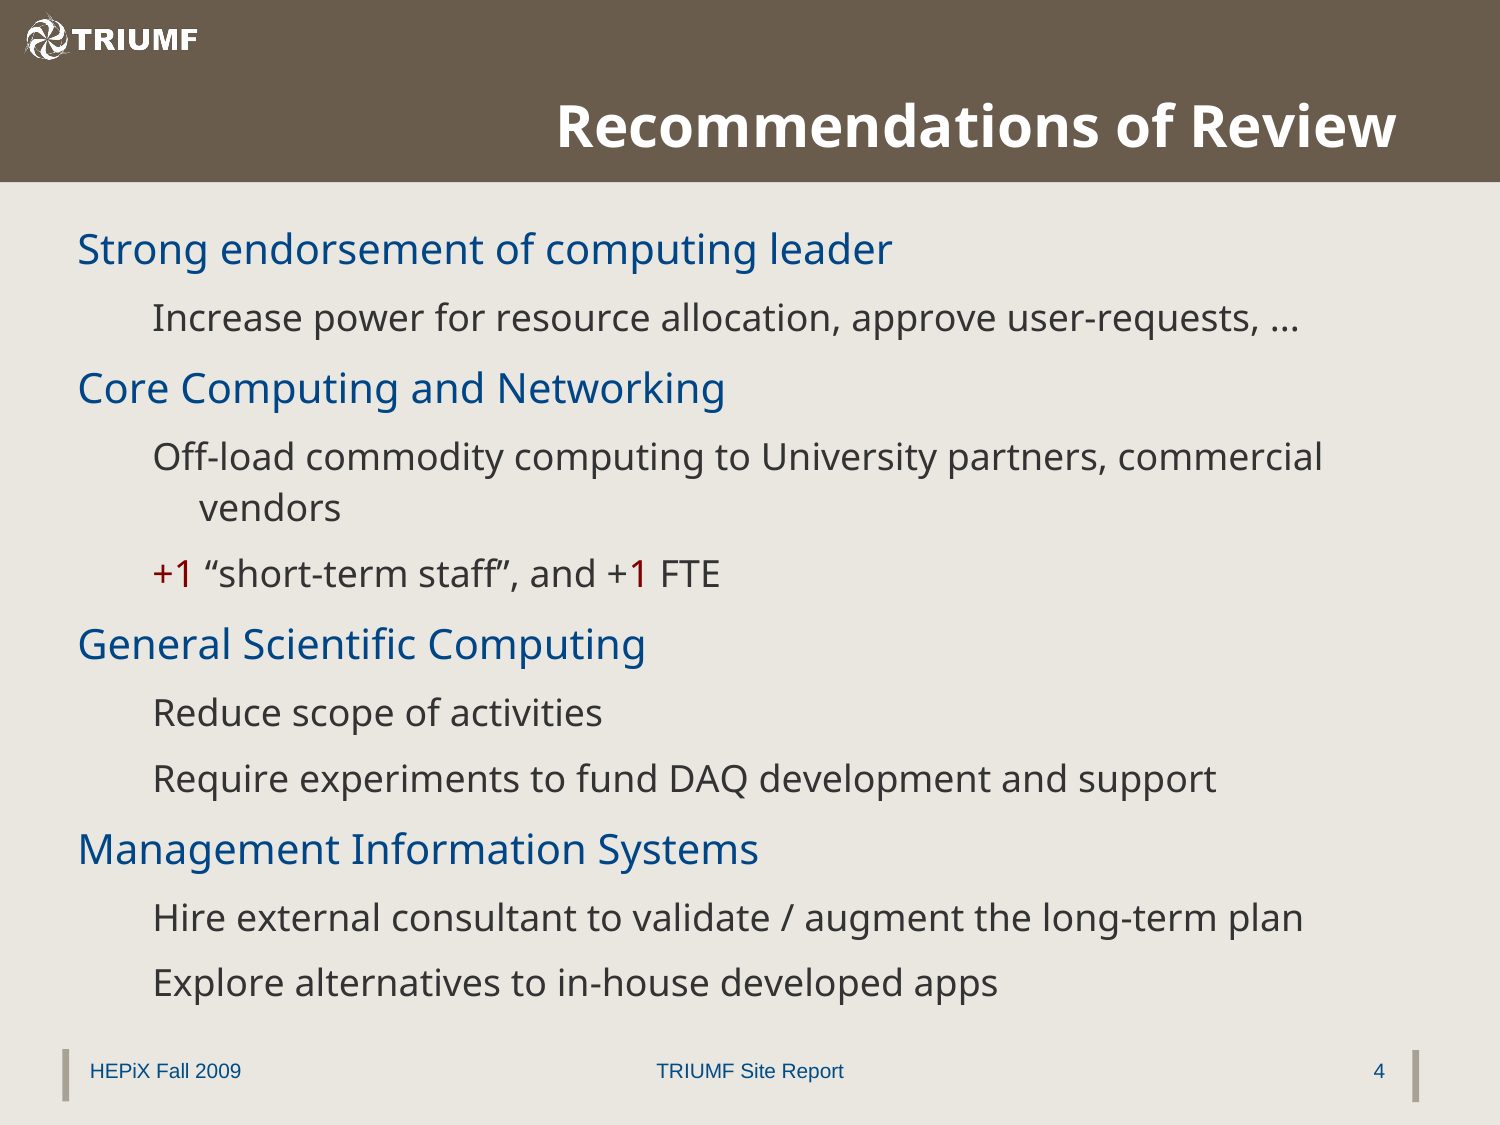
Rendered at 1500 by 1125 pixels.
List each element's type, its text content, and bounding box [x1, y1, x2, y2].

text_box TRIUMF Site Report [512, 1049, 988, 1125]
text_box <number> [1049, 1049, 1401, 1125]
picture [24, 12, 62, 60]
text_box HEPiX Fall 2009 [74, 1049, 426, 1125]
title Recommendations of Review [62, 0, 1413, 212]
list Strong endorsement of computing leader Increase power for resource allocation, approve user-requests, ... Core Computing and Networking Off-load commodity computing to University partners, commercial vendors +1 “short-term staff”, and +1 FTE General Scientific Computing Reduce scope of activities Require experiments to fund DAQ development and support Management Information Systems Hire external consultant to validate / augment the long-term plan Explore alternatives to in-house developed apps [62, 212, 1458, 1017]
